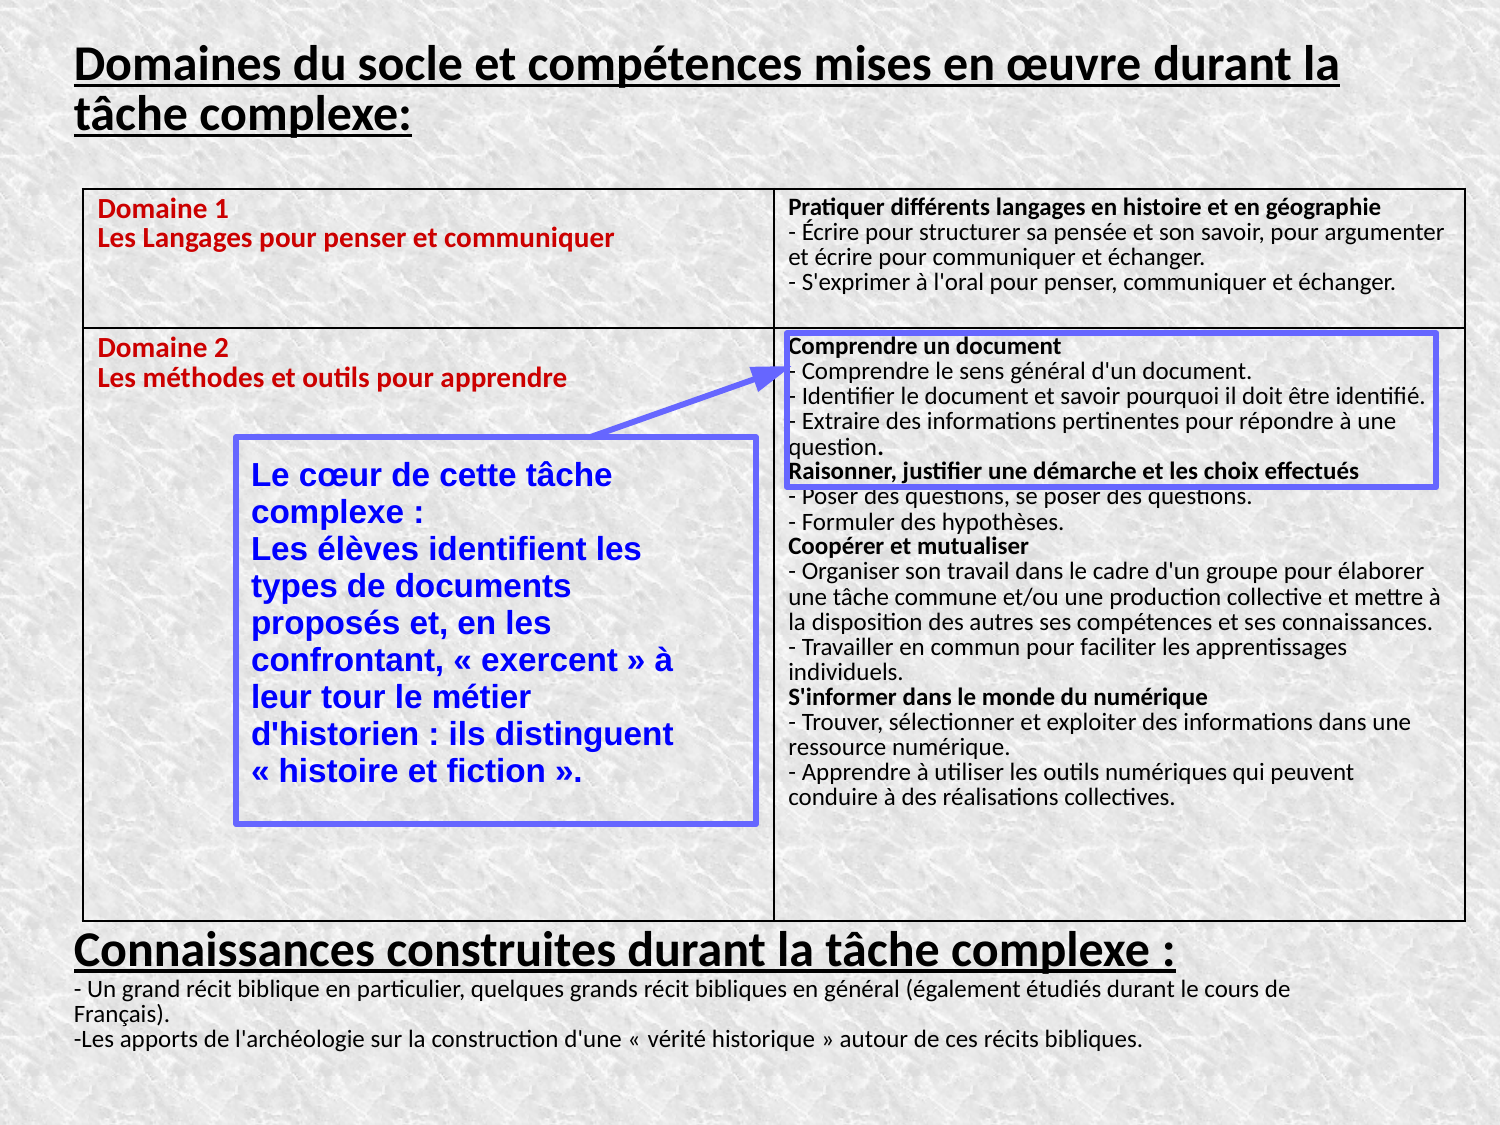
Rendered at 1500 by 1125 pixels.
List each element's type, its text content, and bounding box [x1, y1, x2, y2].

table_cell Comprendre un document - Comprendre le sens général d'un document. - Identifier le document et savoir pourquoi il doit être identifié. - Extraire des informations pertinentes pour répondre à une question. Raisonner, justifier une démarche et les choix effectués - Poser des questions, se poser des questions. - Formuler des hypothèses. Coopérer et mutualiser - Organiser son travail dans le cadre d'un groupe pour élaborer une tâche commune et/ou une production collective et mettre à la disposition des autres ses compétences et ses connaissances. - Travailler en commun pour faciliter les apprentissages individuels. S'informer dans le monde du numérique - Trouver, sélectionner et exploiter des informations dans une ressource numérique. - Apprendre à utiliser les outils numériques qui peuvent conduire à des réalisations collectives. [775, 329, 1464, 920]
text_box Le cœur de cette tâche complexe : Les élèves identifient les types de documents proposés et, en les confrontant, « exercent » à leur tour le métier d'historien : ils distinguent « histoire et fiction ». [236, 448, 745, 809]
text_box Domaines du socle et compétences mises en œuvre durant la tâche complexe: [59, 35, 1418, 173]
table_header Domaine 1 Les Langages pour penser et communiquer [84, 190, 773, 327]
table_header Pratiquer différents langages en histoire et en géographie - Écrire pour structurer sa pensée et son savoir, pour argumenter et écrire pour communiquer et échanger. - S'exprimer à l'oral pour penser, communiquer et échanger. [775, 190, 1464, 327]
table_cell Domaine 2 Les méthodes et outils pour apprendre [239, 440, 753, 821]
table_cell Comprendre un document - Comprendre le sens général d'un document. - Identifier le document et savoir pourquoi il doit être identifié. - Extraire des informations pertinentes pour répondre à une question. Raisonner, justifier une démarche et les choix effectués - Poser des questions, se poser des questions. - Formuler des hypothèses. Coopérer et mutualiser - Organiser son travail dans le cadre d'un groupe pour élaborer une tâche commune et/ou une production collective et mettre à la disposition des autres ses compétences et ses connaissances. - Travailler en commun pour faciliter les apprentissages individuels. S'informer dans le monde du numérique - Trouver, sélectionner et exploiter des informations dans une ressource numérique. - Apprendre à utiliser les outils numériques qui peuvent conduire à des réalisations collectives. [790, 336, 1433, 484]
picture [0, 0, 1500, 1125]
text_box Connaissances construites durant la tâche complexe : - Un grand récit biblique en particulier, quelques grands récit bibliques en général (également étudiés durant le cours de Français). -Les apports de l'archéologie sur la construction d'une « vérité historique » autour de ces récits bibliques. [59, 921, 1359, 1089]
table_cell Domaine 2 Les méthodes et outils pour apprendre [84, 329, 773, 920]
